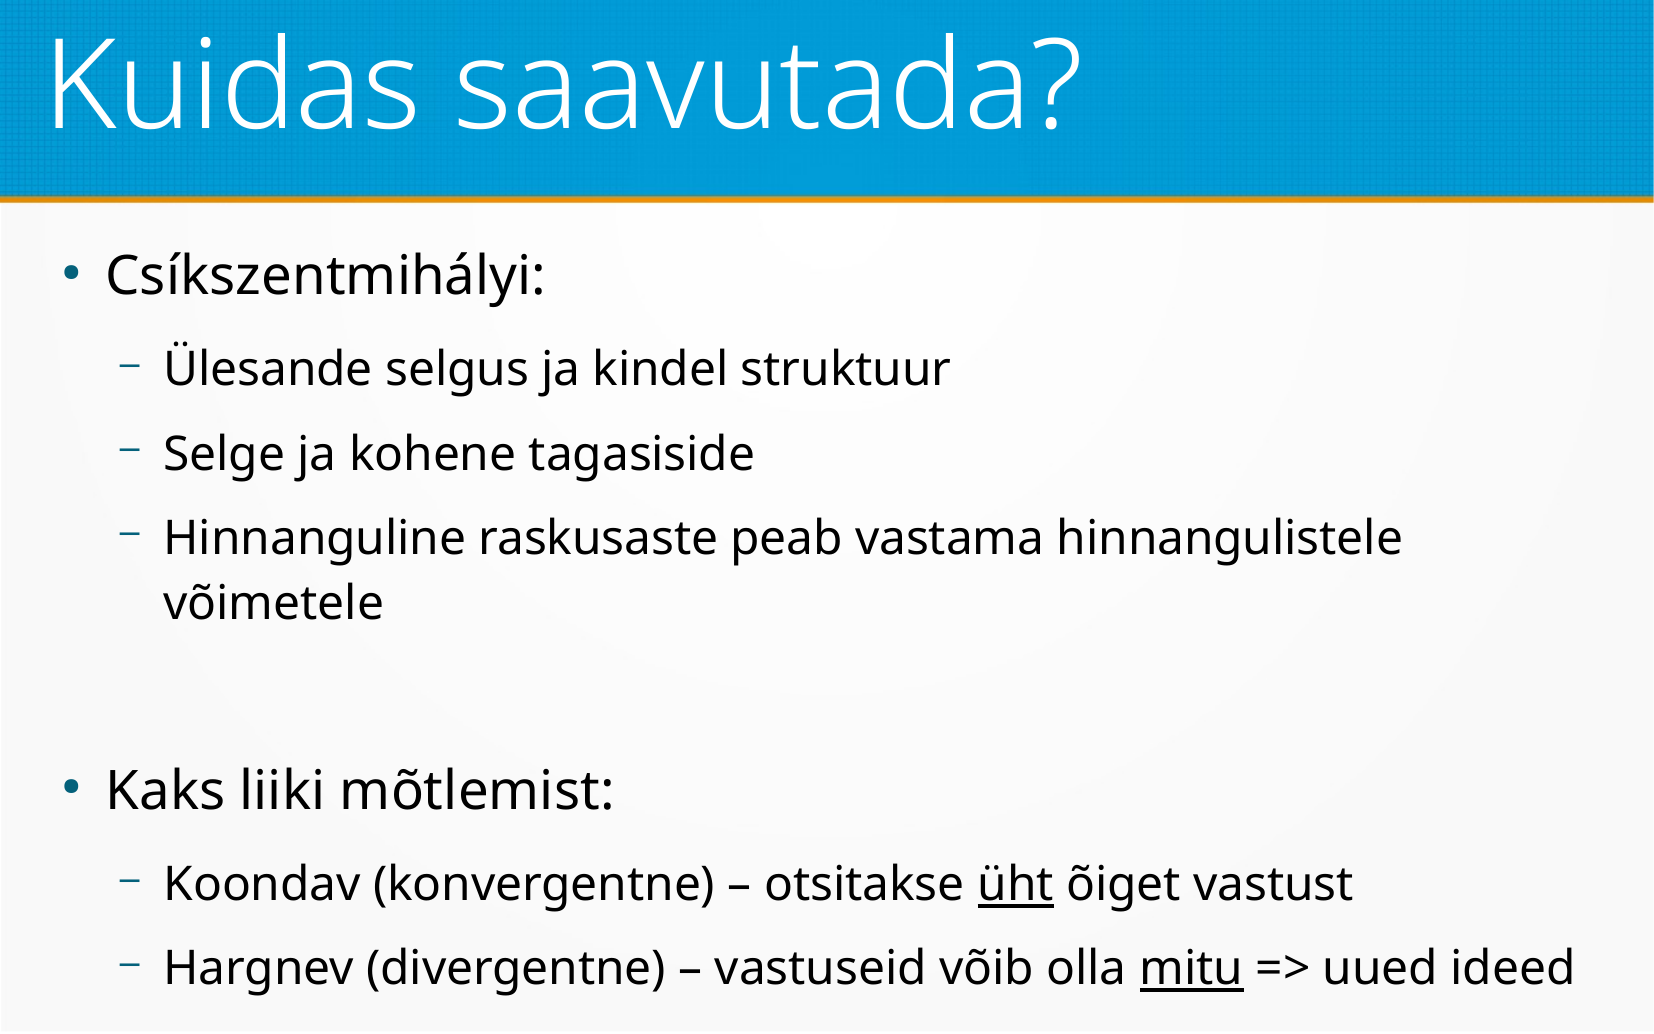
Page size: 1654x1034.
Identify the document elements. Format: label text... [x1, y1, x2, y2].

list Csíkszentmihályi: Ülesande selgus ja kindel struktuur Selge ja kohene tagasiside Hinnanguline raskusaste peab vastama hinnangulistele võimetele Kaks liiki mõtlemist: Koondav (konvergentne) – otsitakse üht õiget vastust Hargnev (divergentne) – vastuseid võib olla mitu => uued ideed [47, 236, 1607, 1002]
title Kuidas saavutada? [43, 0, 1619, 166]
picture [0, 195, 1654, 1034]
